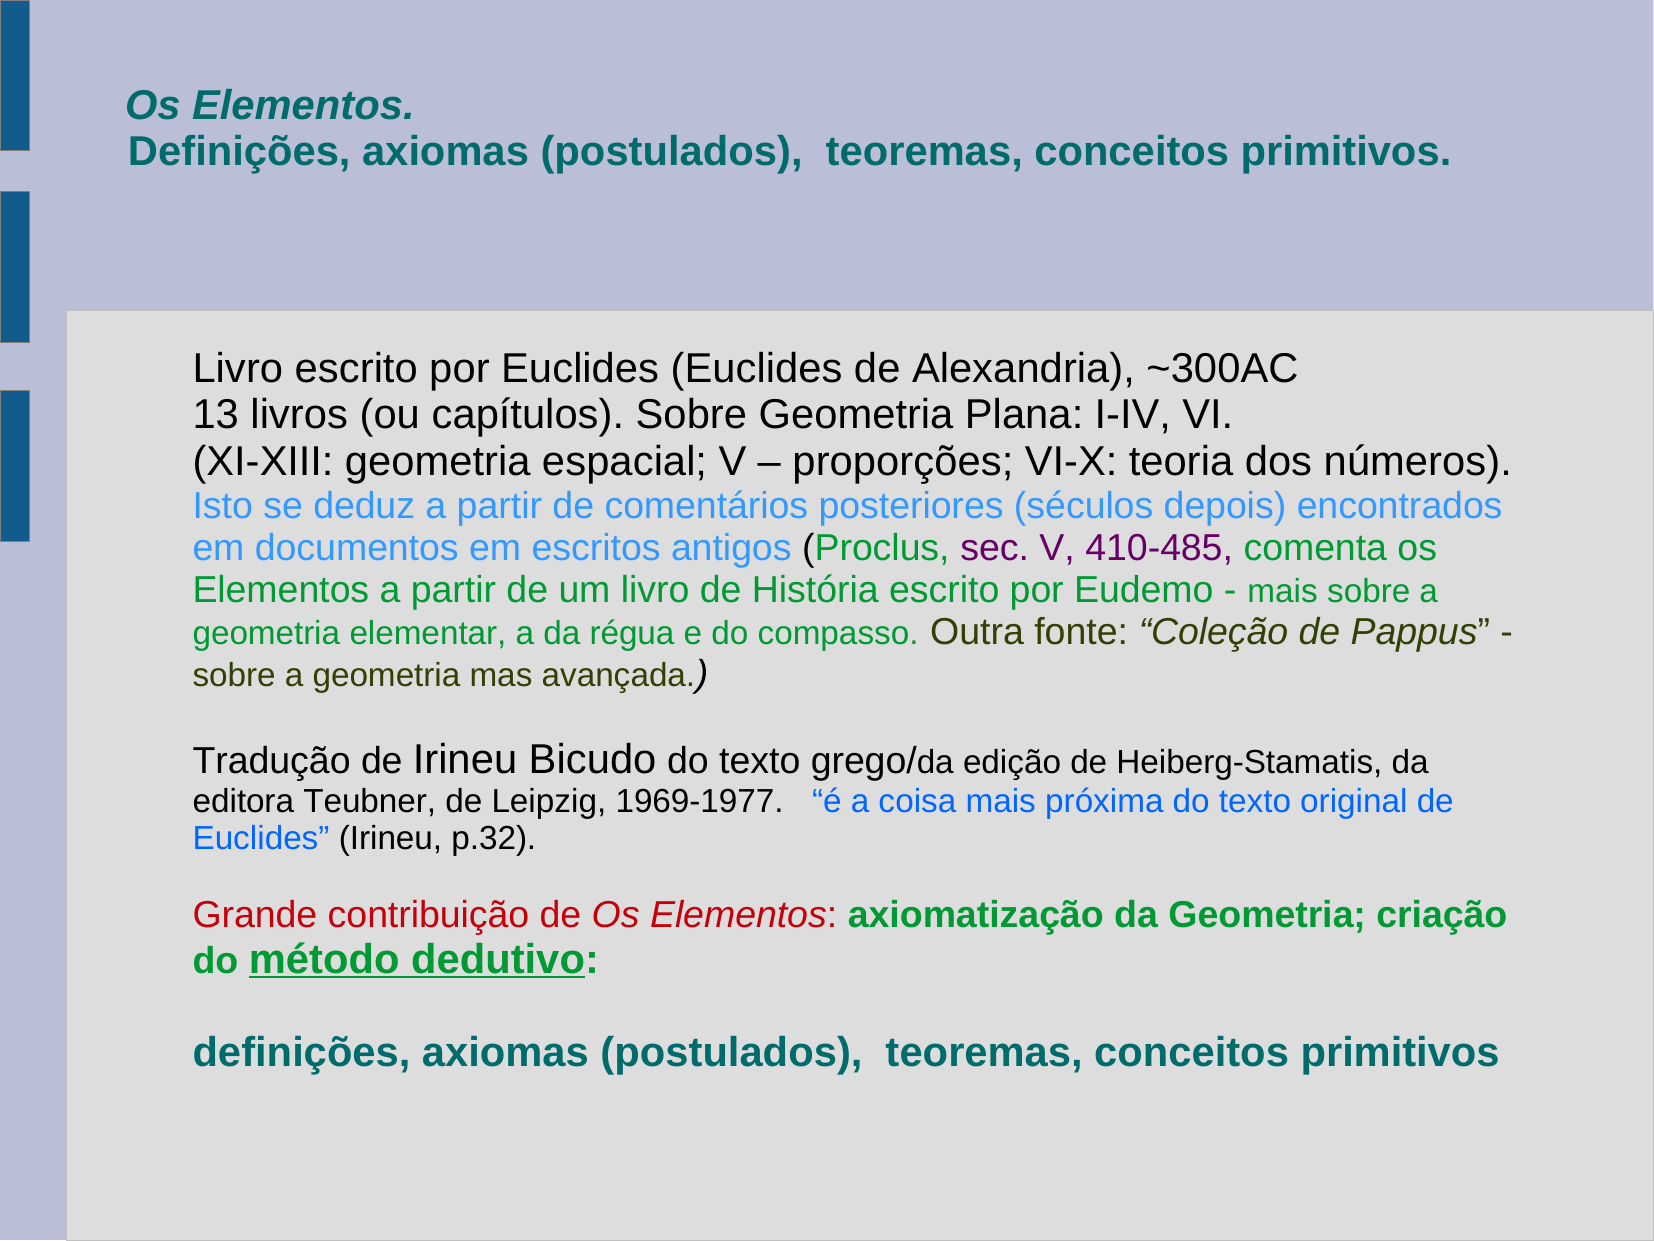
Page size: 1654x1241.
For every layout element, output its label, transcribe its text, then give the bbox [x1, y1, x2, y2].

title Os Elementos. Definições, axiomas (postulados), teoremas, conceitos primitivos. [105, 80, 1534, 176]
list Livro escrito por Euclides (Euclides de Alexandria), ~300AC 13 livros (ou capítulos). Sobre Geometria Plana: I-IV, VI. (XI-XIII: geometria espacial; V – proporções; VI-X: teoria dos números). Isto se deduz a partir de comentários posteriores (séculos depois) encontrados em documentos em escritos antigos (Proclus, sec. V, 410-485, comenta os Elementos a partir de um livro de História escrito por Eudemo - mais sobre a geometria elementar, a da régua e do compasso. Outra fonte: “Coleção de Pappus” - sobre a geometria mas avançada.) Tradução de Irineu Bicudo do texto grego/da edição de Heiberg-Stamatis, da editora Teubner, de Leipzig, 1969-1977. “é a coisa mais próxima do texto original de Euclides” (Irineu, p.32). Grande contribuição de Os Elementos: axiomatização da Geometria; criação do método dedutivo: definições, axiomas (postulados), teoremas, conceitos primitivos [121, 344, 1534, 1213]
